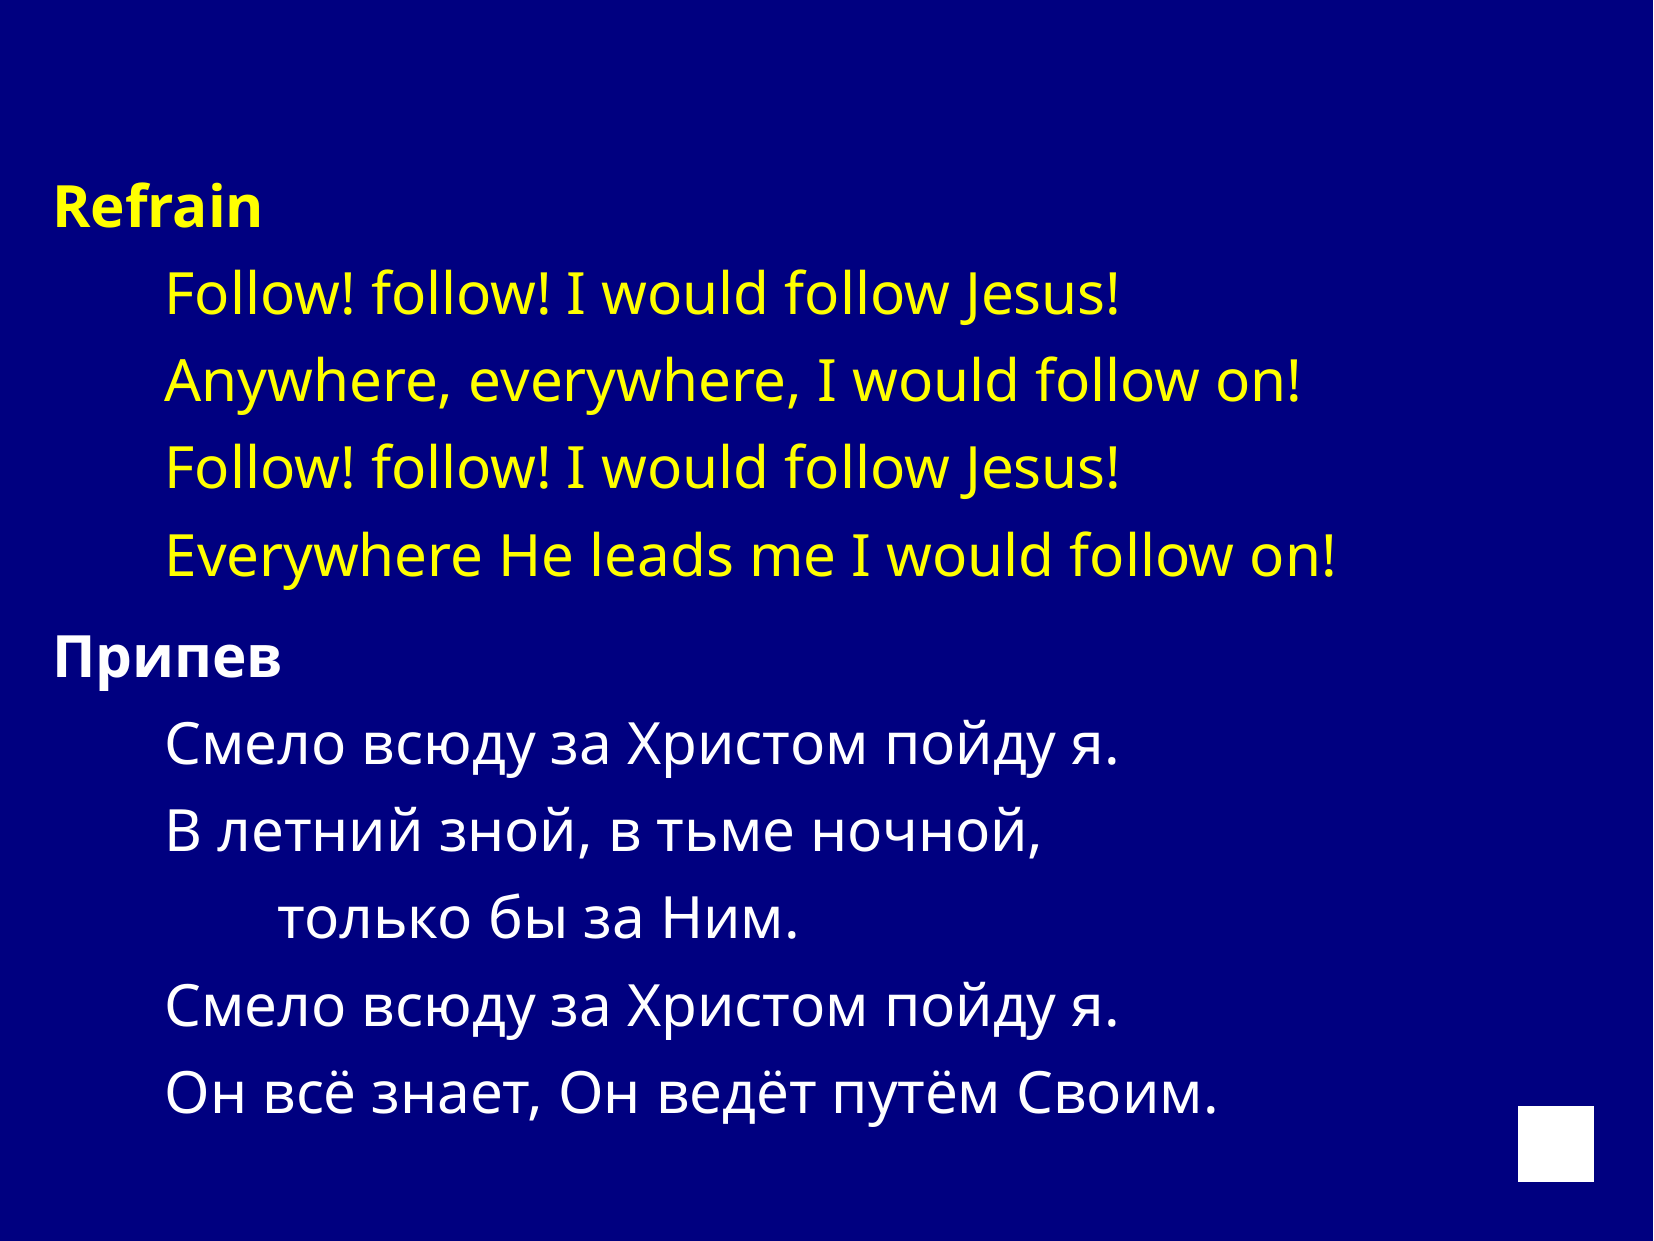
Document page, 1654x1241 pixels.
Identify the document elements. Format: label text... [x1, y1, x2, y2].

text_box [1518, 1163, 1594, 1182]
text_box Припев Смело всюду за Христом пойду я. В летний зной, в тьме ночной, только бы за Ним. Смело всюду за Христом пойду я. Он всё знает, Он ведёт путём Своим. [37, 600, 1651, 1163]
text_box Refrain Follow! follow! I would follow Jesus! Anywhere, everywhere, I would follow on! Follow! follow! I would follow Jesus! Everywhere He leads me I would follow on! [37, 150, 1651, 600]
